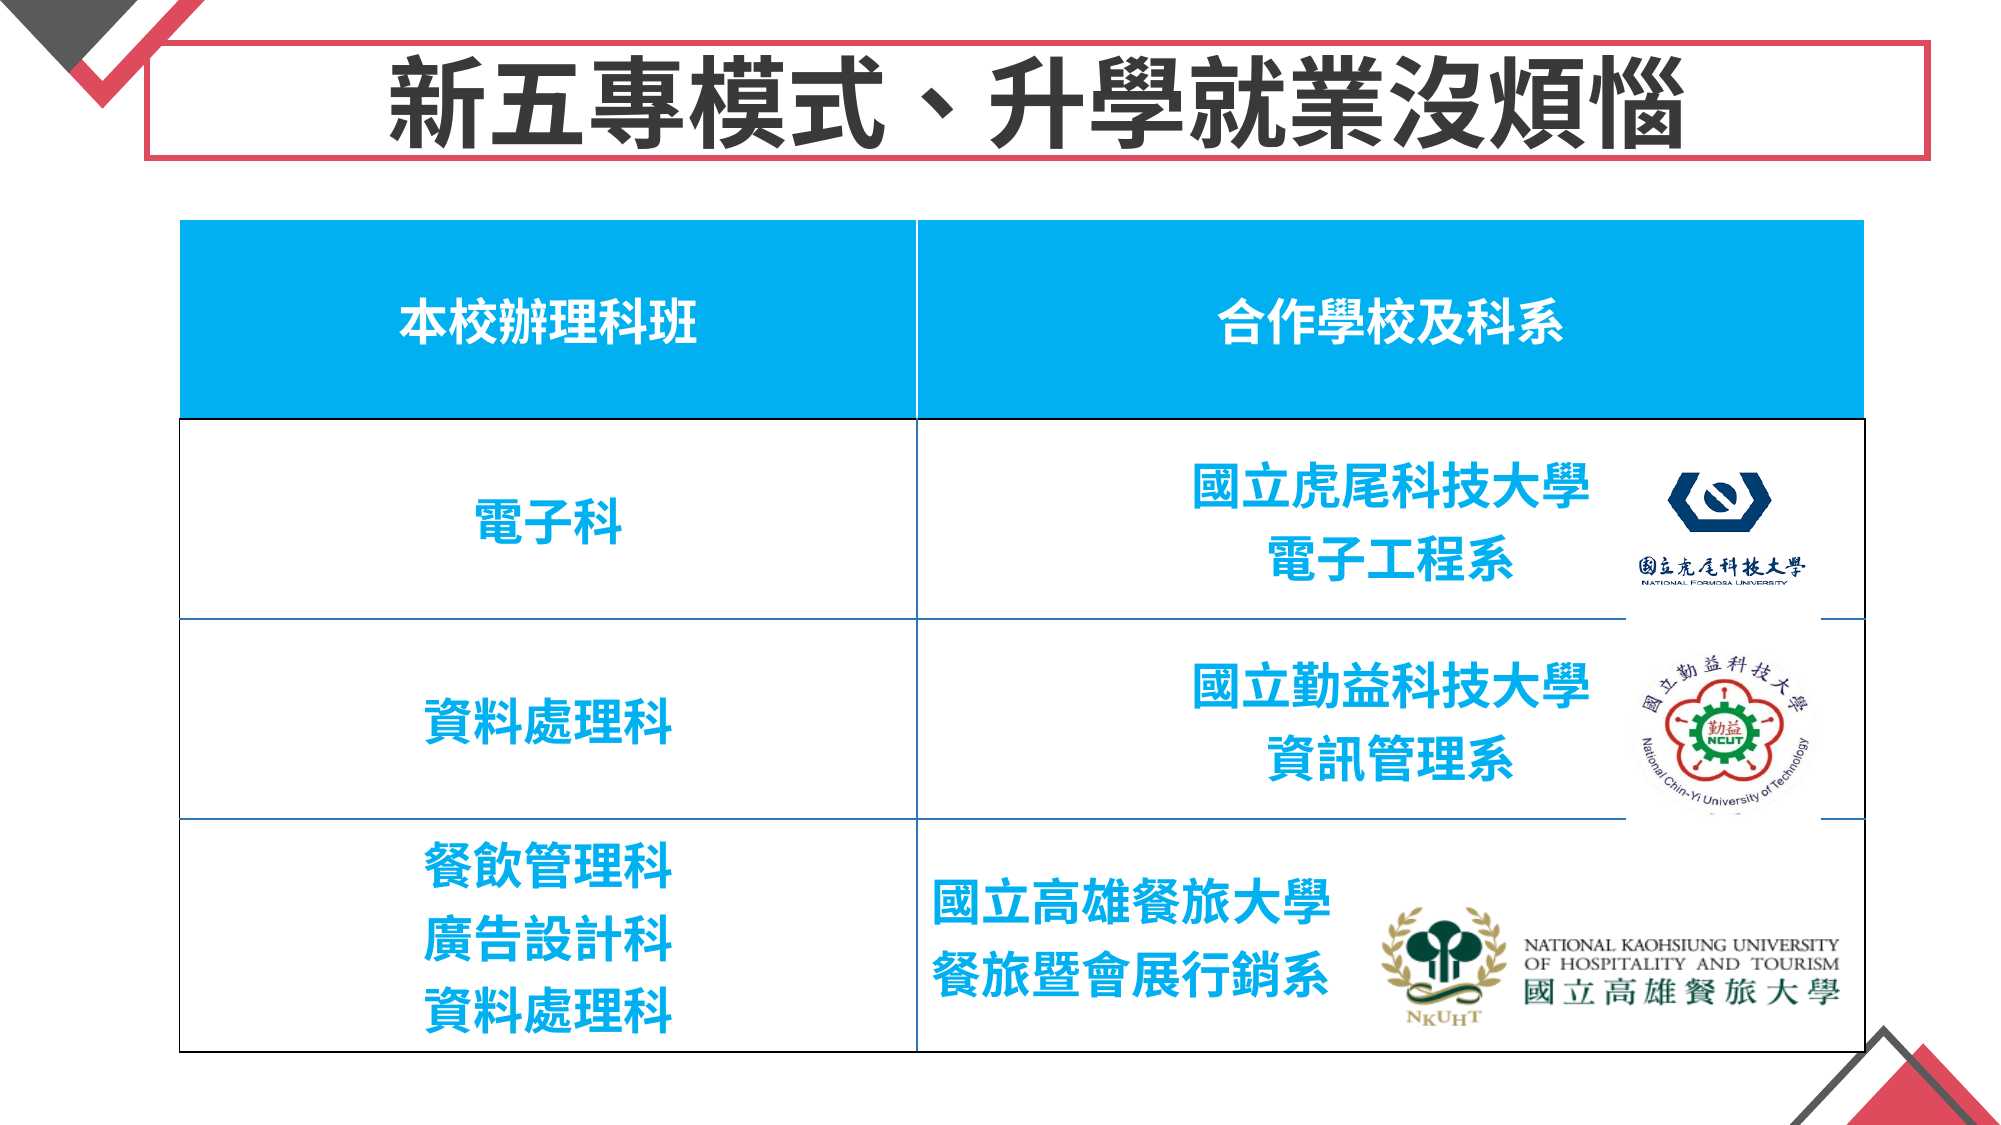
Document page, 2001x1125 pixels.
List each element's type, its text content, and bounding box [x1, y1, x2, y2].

text_box 新五專模式、升學就業沒煩惱 [147, 43, 1928, 158]
picture [1373, 905, 1847, 1031]
table_cell 餐飲管理科 廣告設計科 資料處理科 [180, 820, 916, 1051]
table_cell 國立高雄餐旅大學 餐旅暨會展行銷系 [918, 820, 1864, 1051]
text_box [1789, 1025, 2000, 1125]
picture [1626, 445, 1821, 625]
text_box [0, 0, 205, 109]
table_cell 電子科 [180, 420, 916, 618]
table_cell 國立勤益科技大學 資訊管理系 [918, 620, 1864, 818]
table_header 本校辦理科班 [180, 220, 916, 418]
table_cell 資料處理科 [180, 620, 916, 818]
picture [1626, 643, 1821, 822]
table_header 合作學校及科系 [918, 220, 1864, 418]
table_cell 國立虎尾科技大學 電子工程系 [918, 420, 1864, 618]
